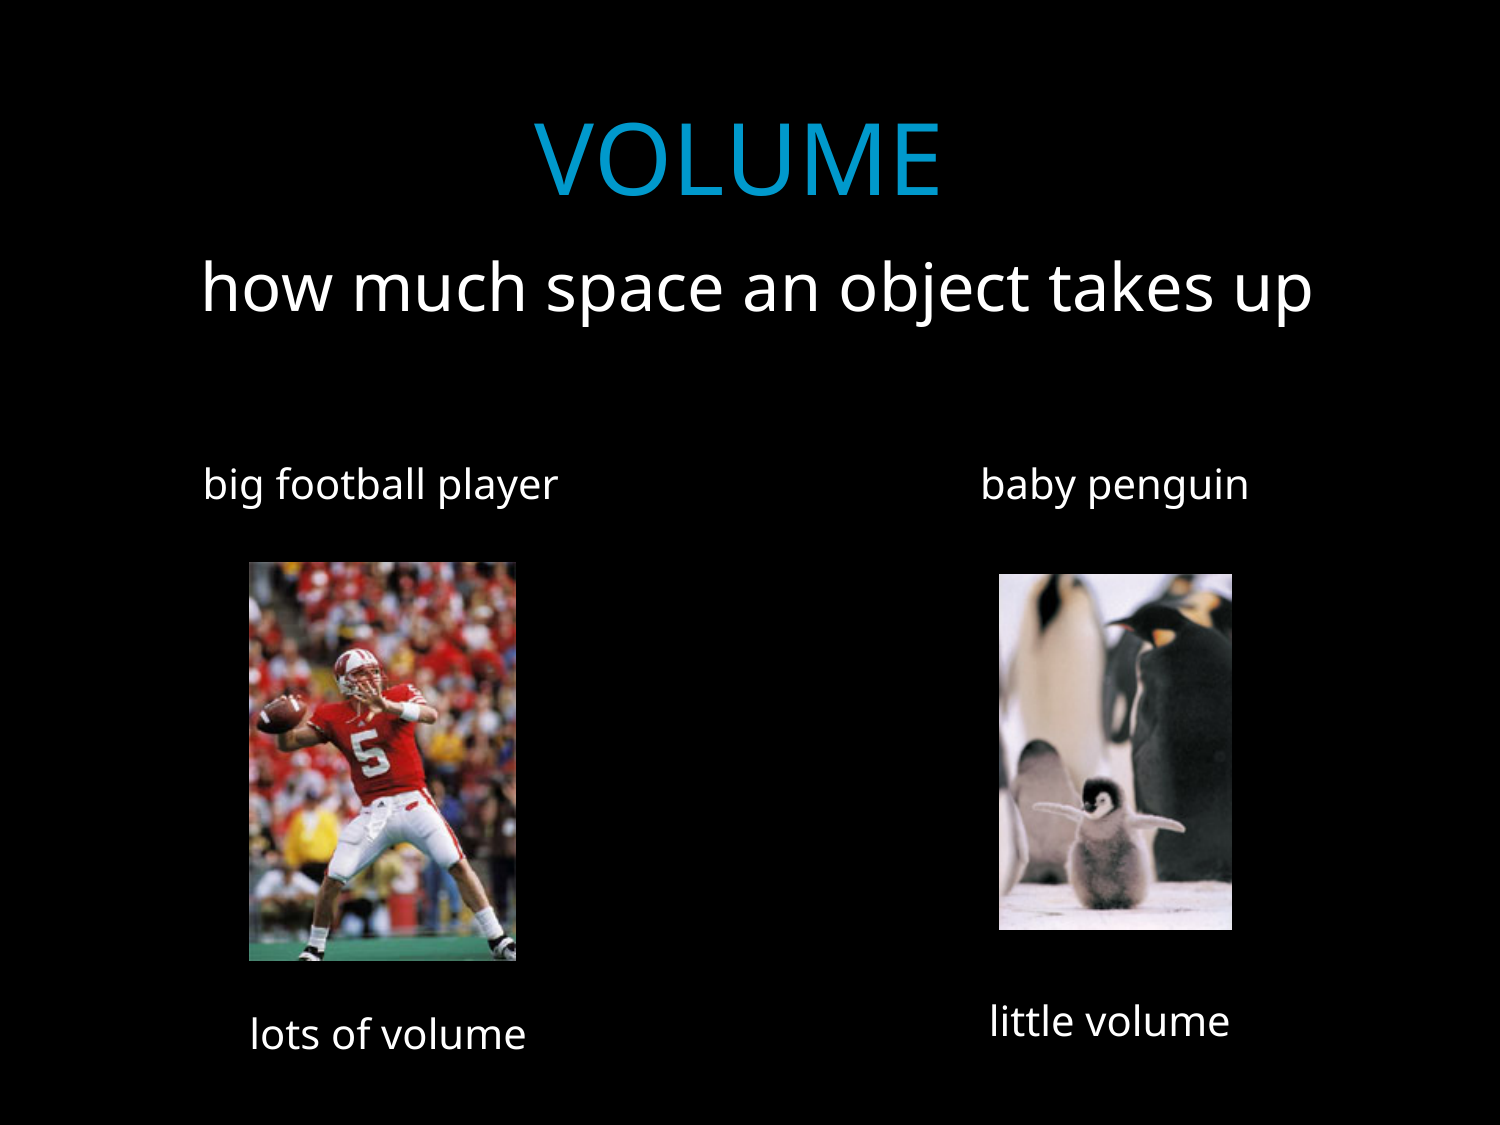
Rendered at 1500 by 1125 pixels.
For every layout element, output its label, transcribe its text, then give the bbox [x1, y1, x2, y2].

text_box lots of volume [234, 999, 542, 1066]
text_box baby penguin [965, 450, 1265, 516]
text_box VOLUME [520, 87, 960, 223]
picture [999, 574, 1232, 930]
text_box big football player [187, 450, 574, 516]
text_box little volume [974, 987, 1246, 1054]
picture [249, 562, 516, 961]
text_box how much space an object takes up [185, 237, 1331, 333]
